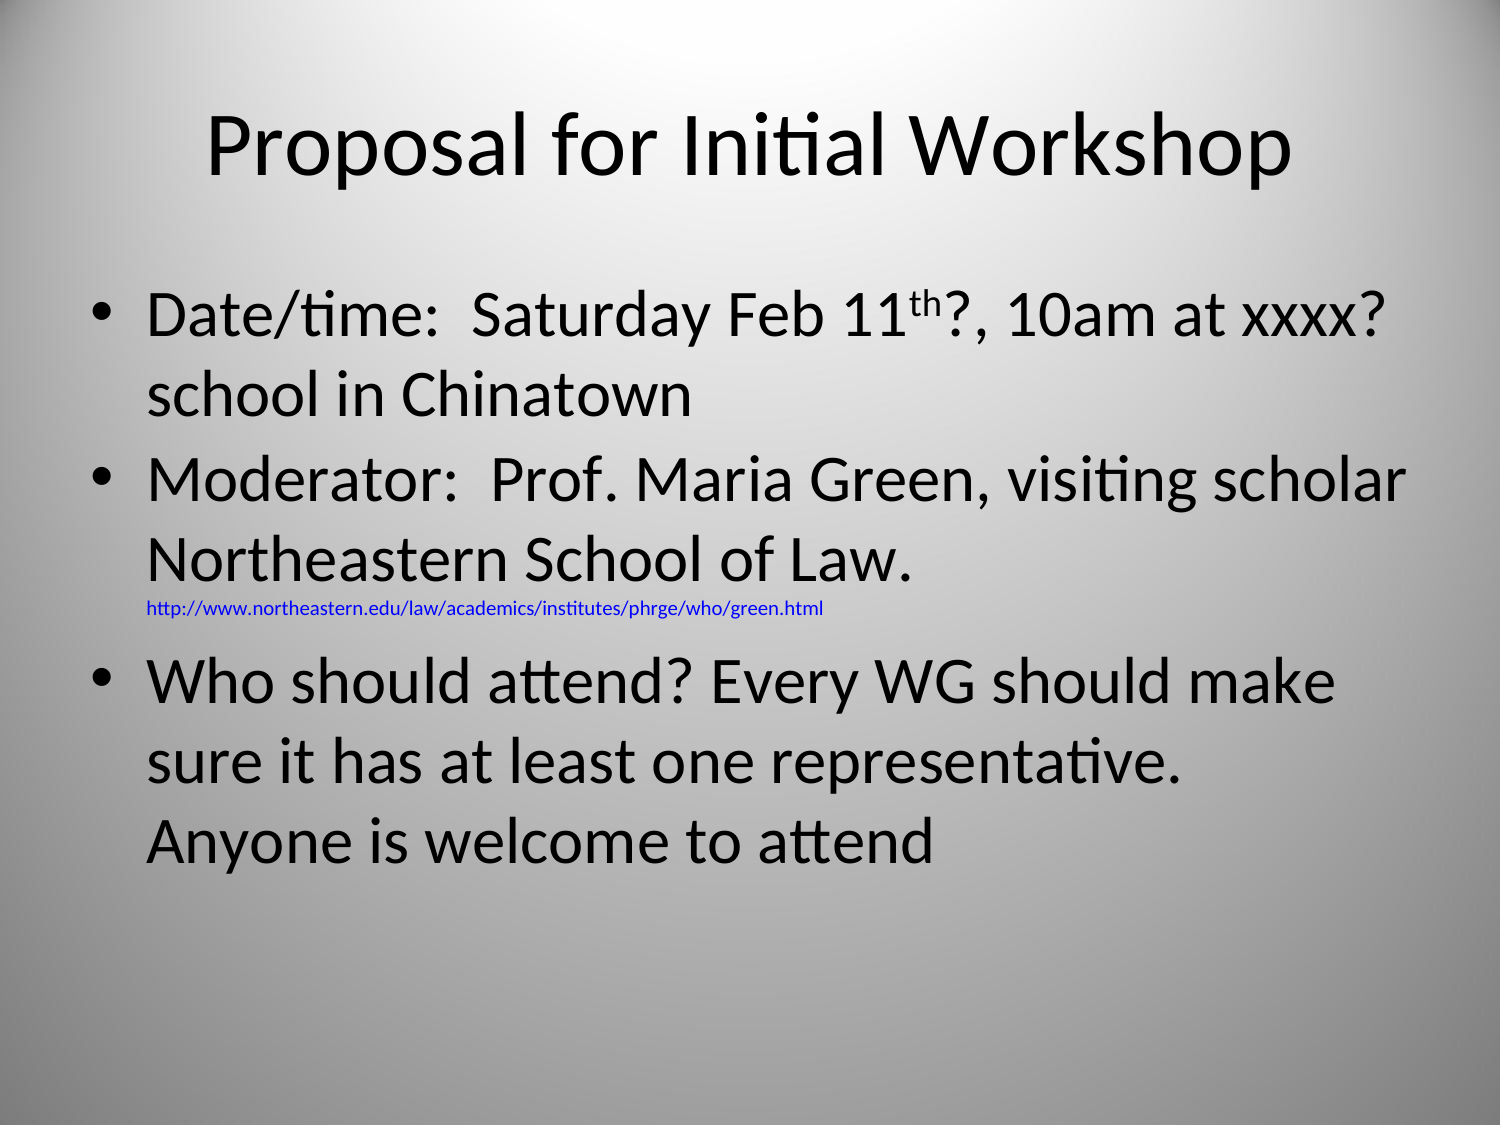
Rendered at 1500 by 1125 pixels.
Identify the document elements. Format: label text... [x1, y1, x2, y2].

picture [0, 0, 1500, 1125]
title Proposal for Initial Workshop [75, 45, 1426, 233]
list Date/time: Saturday Feb 11th?, 10am at xxxx? school in Chinatown Moderator: Prof. Maria Green, visiting scholar Northeastern School of Law. http://www.northeastern.edu/law/academics/institutes/phrge/who/green.html Who should attend? Every WG should make sure it has at least one representative. Anyone is welcome to attend [75, 262, 1426, 1006]
